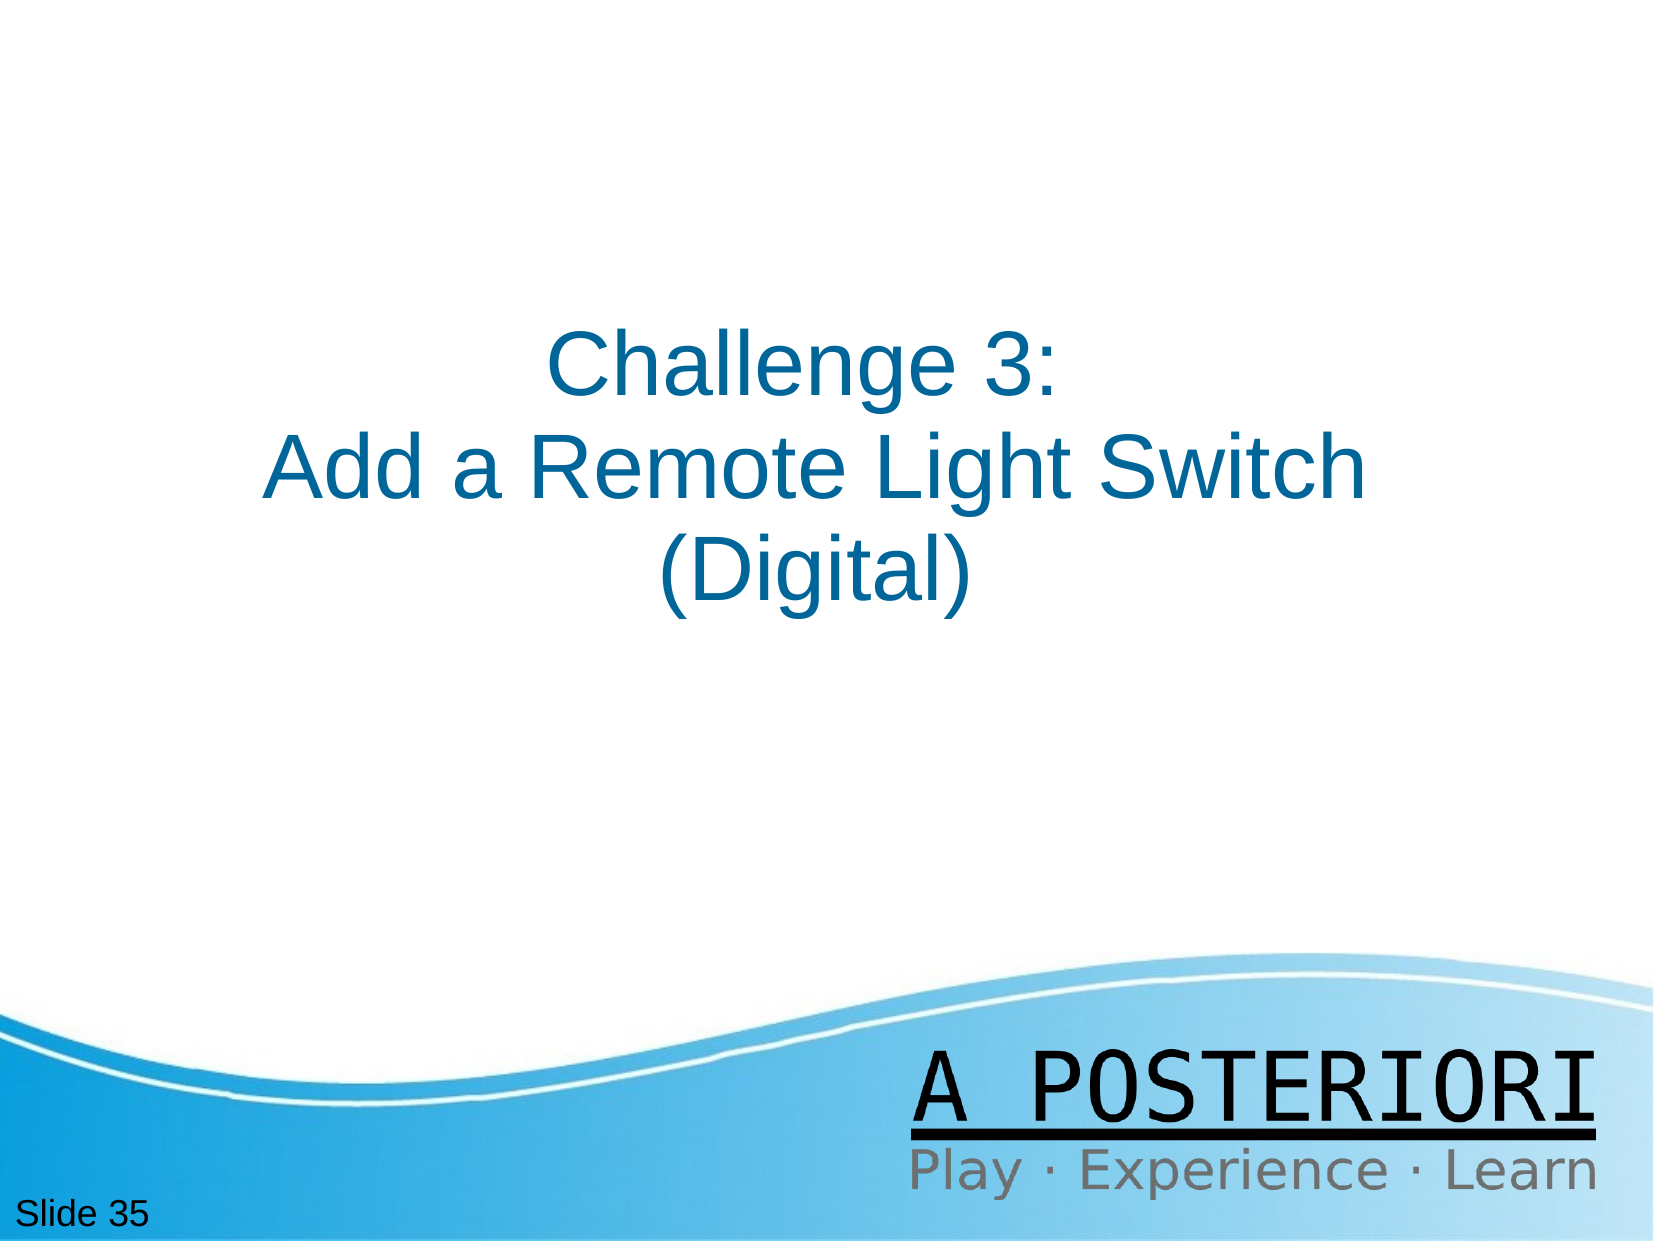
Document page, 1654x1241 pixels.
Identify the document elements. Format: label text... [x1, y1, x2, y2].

picture [0, 952, 1654, 1241]
title Challenge 3: Add a Remote Light Switch (Digital) [71, 312, 1561, 621]
